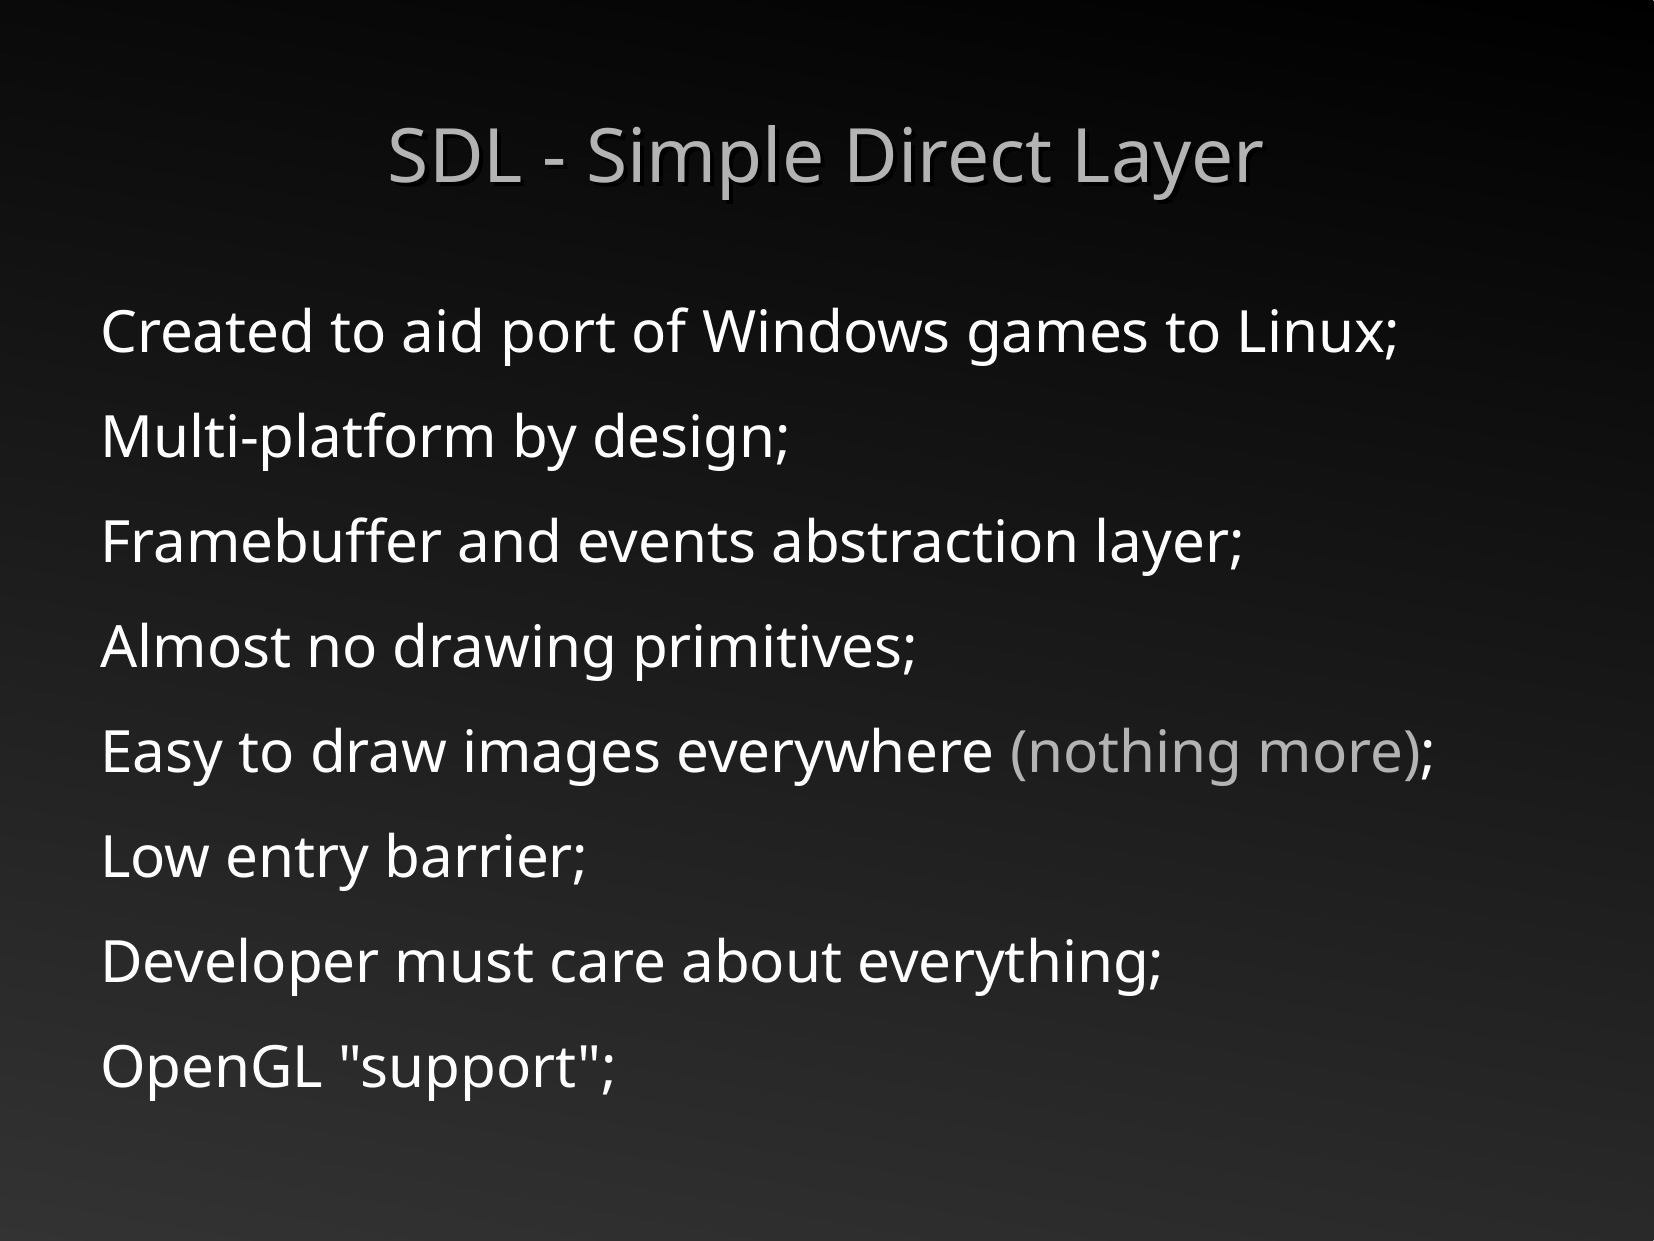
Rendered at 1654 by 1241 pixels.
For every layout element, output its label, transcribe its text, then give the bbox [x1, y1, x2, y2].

title SDL - Simple Direct Layer [82, 49, 1571, 257]
list Created to aid port of Windows games to Linux; Multi-platform by design; Framebuffer and events abstraction layer; Almost no drawing primitives; Easy to draw images everywhere (nothing more); Low entry barrier; Developer must care about everything; OpenGL "support"; [82, 290, 1571, 1108]
